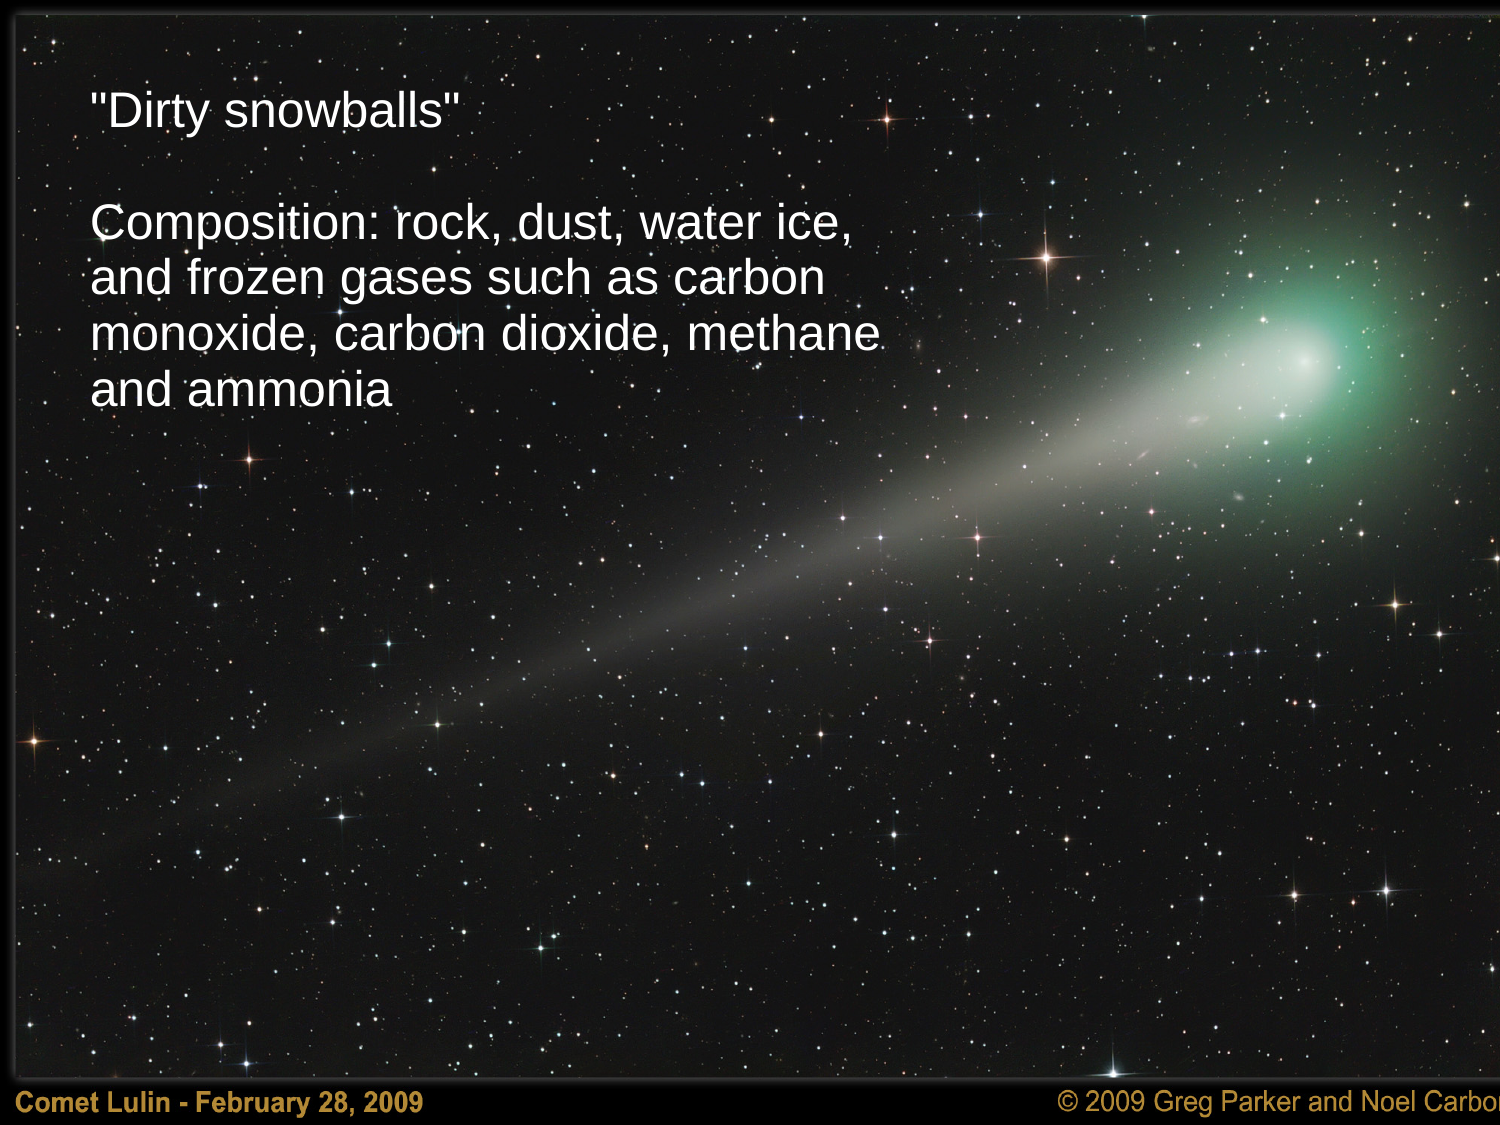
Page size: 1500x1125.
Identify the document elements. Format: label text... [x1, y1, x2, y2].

picture [0, 0, 1500, 1125]
text_box "Dirty snowballs" Composition: rock, dust, water ice, and frozen gases such as carbon monoxide, carbon dioxide, methane and ammonia [75, 75, 901, 481]
